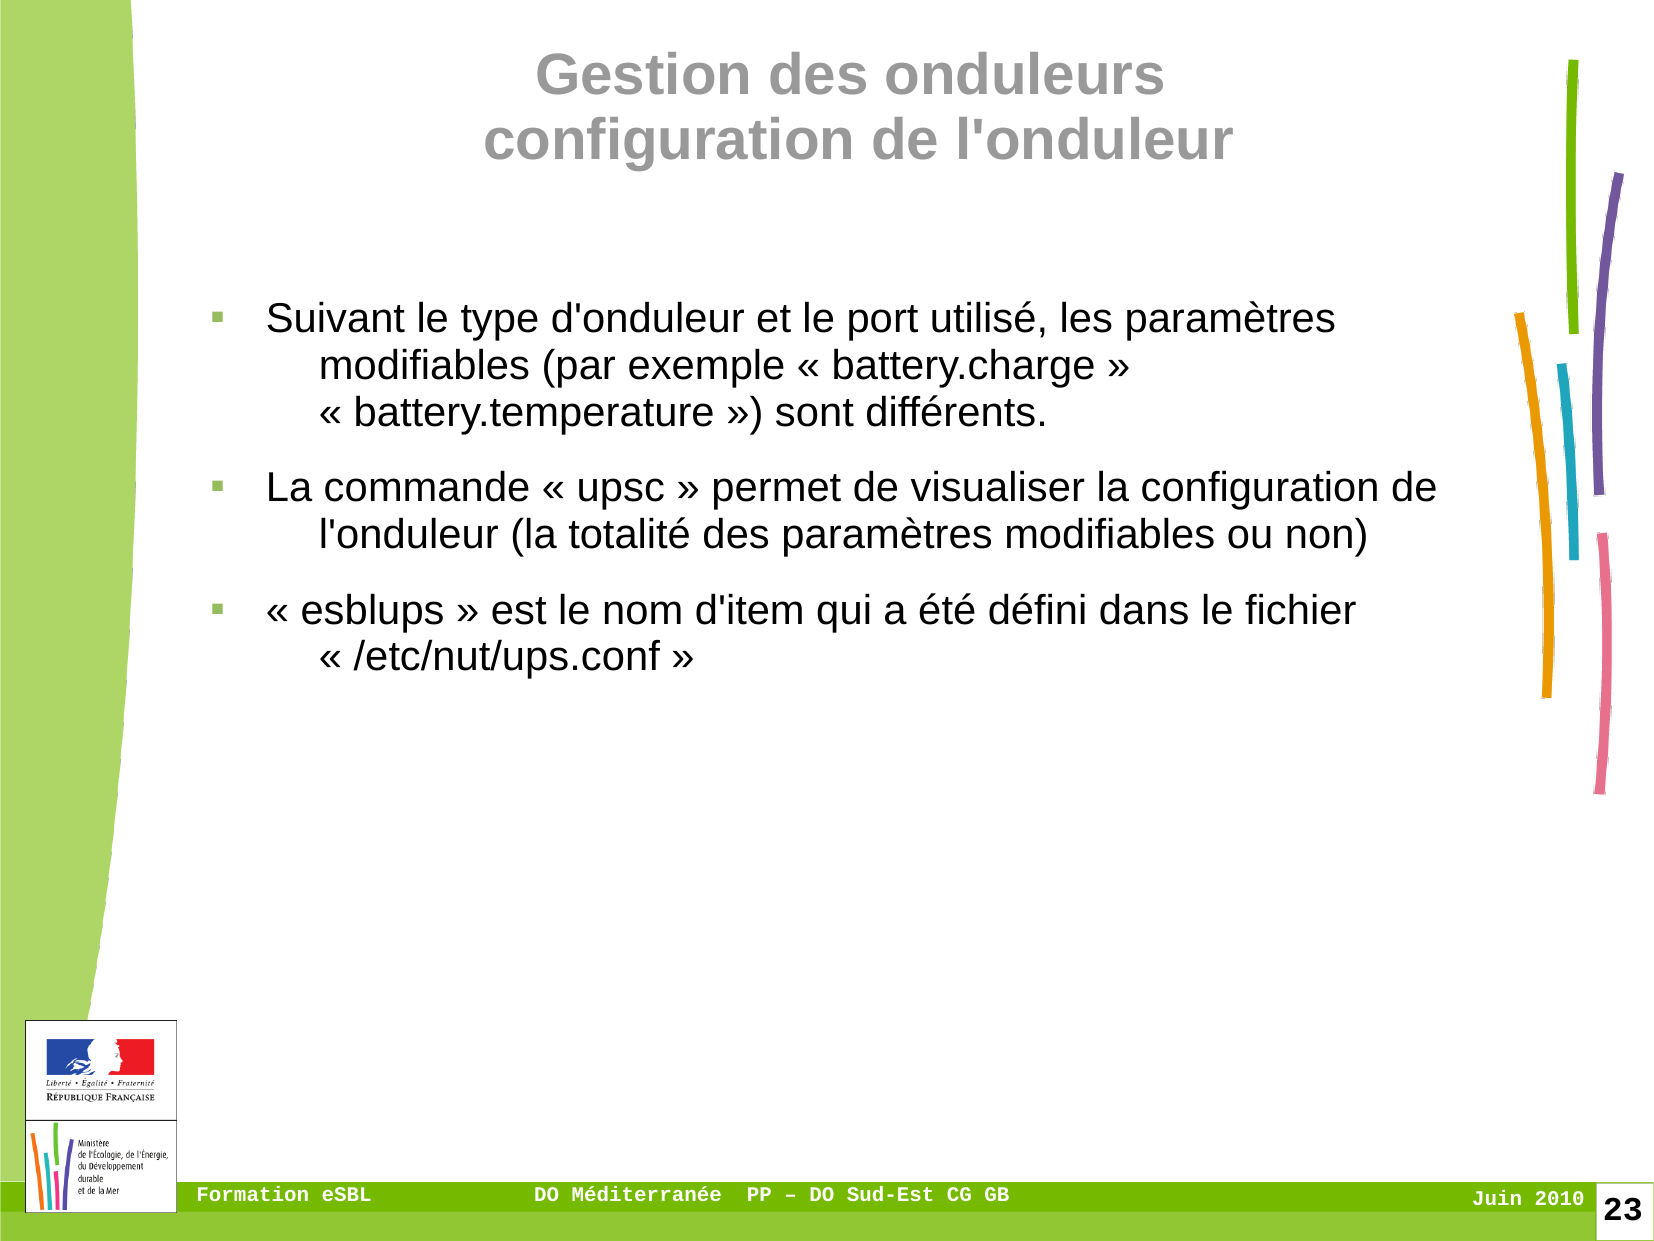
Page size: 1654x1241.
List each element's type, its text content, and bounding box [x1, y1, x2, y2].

title Gestion des onduleurs configuration de l'onduleur [152, 36, 1566, 178]
picture [0, 0, 1654, 1241]
list Suivant le type d'onduleur et le port utilisé, les paramètres modifiables (par exemple « battery.charge » « battery.temperature ») sont différents. La commande « upsc » permet de visualiser la configuration de l'onduleur (la totalité des paramètres modifiables ou non) « esblups » est le nom d'item qui a été défini dans le fichier « /etc/nut/ups.conf » [177, 295, 1506, 1137]
